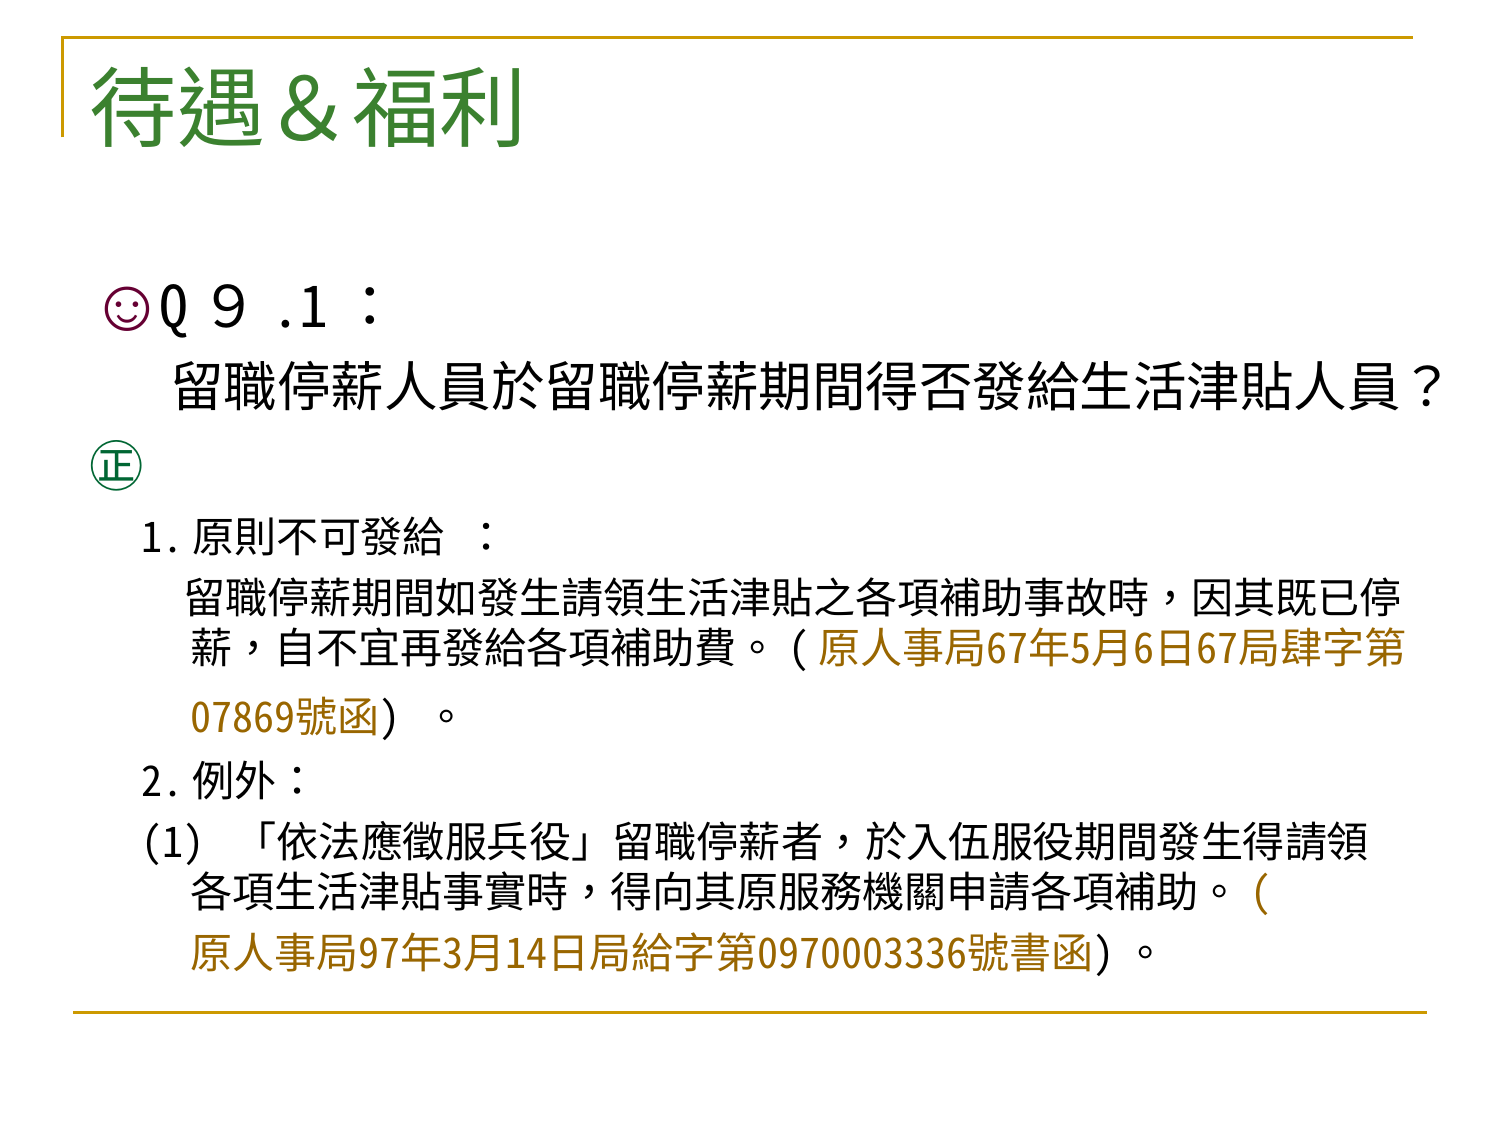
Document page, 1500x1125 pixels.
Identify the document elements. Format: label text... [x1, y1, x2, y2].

title 待遇＆福利 [75, 45, 1426, 233]
list Q９.1： 留職停薪人員於留職停薪期間得否發給生活津貼人員？ 1.原則不可發給 ： 留職停薪期間如發生請領生活津貼之各項補助事故時，因其既已停薪，自不宜再發給各項補助費。(原人事局67年5月6日67局肆字第07869號函) 。 2.例外： (1) 「依法應徵服兵役」留職停薪者，於入伍服役期間發生得請領各項生活津貼事實時，得向其原服務機關申請各項補助。(原人事局97年3月14日局給字第0970003336號書函)。 [75, 262, 1426, 1040]
